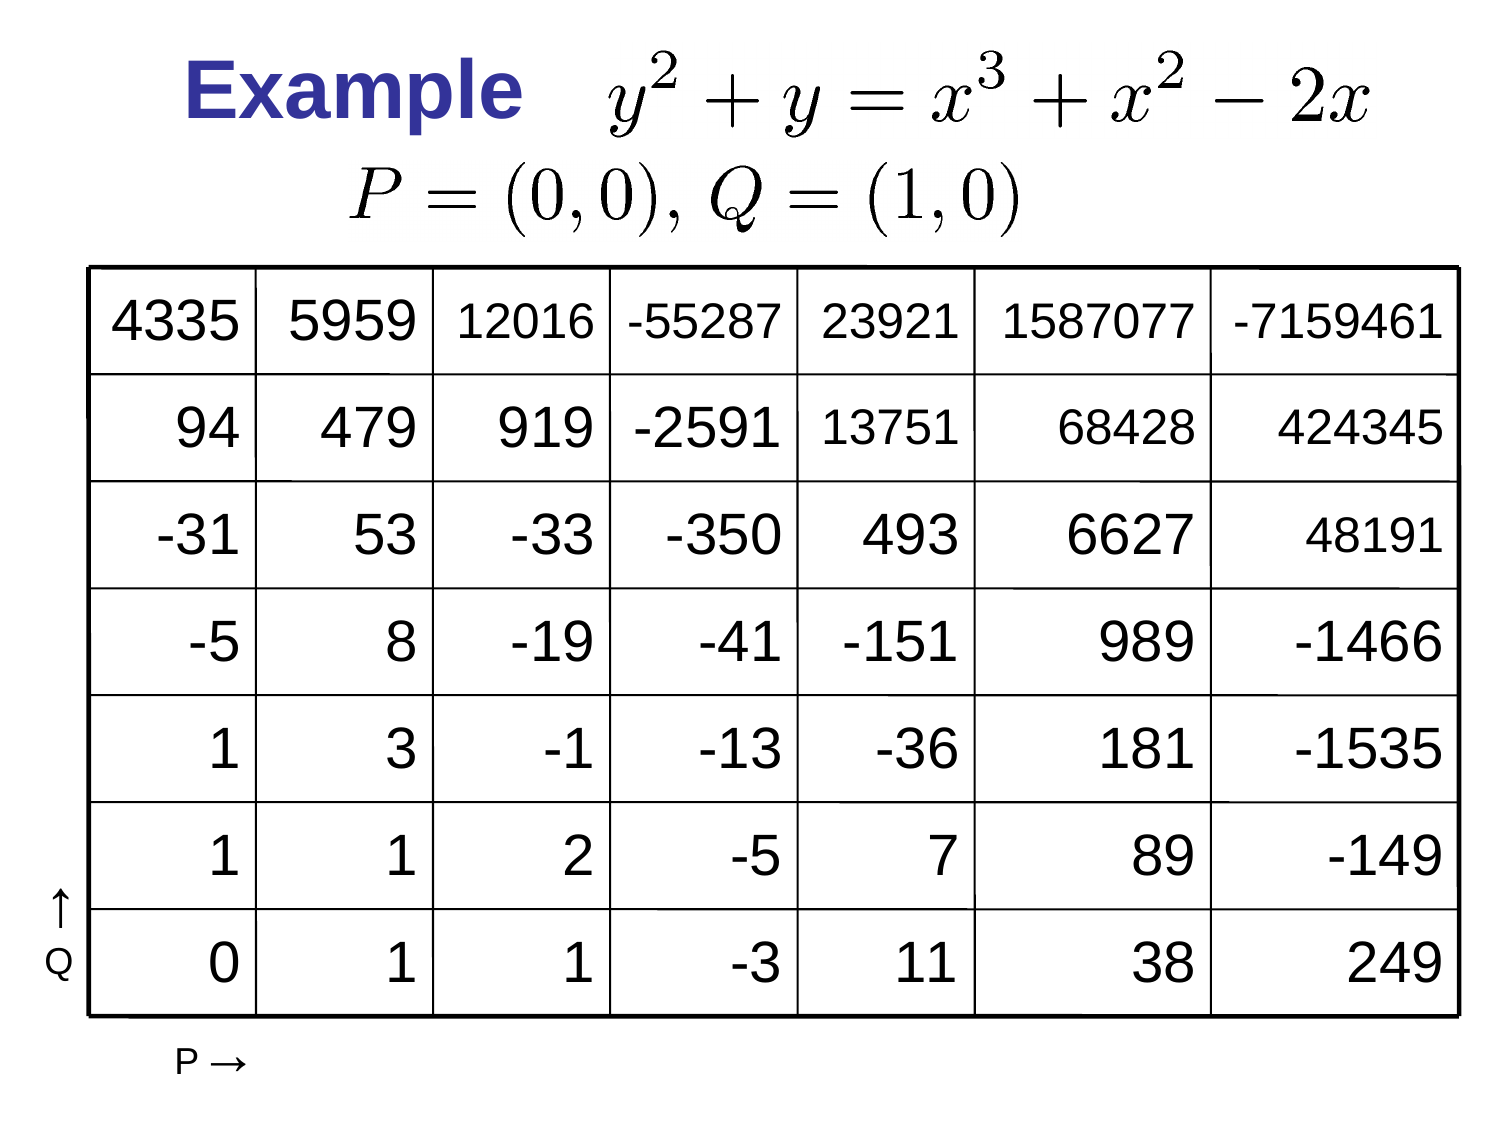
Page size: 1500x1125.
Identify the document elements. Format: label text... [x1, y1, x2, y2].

text_box 919 [434, 376, 608, 480]
text_box 3 [257, 697, 431, 801]
text_box 493 [799, 483, 973, 587]
text_box 1 [92, 697, 254, 801]
text_box -3 [612, 911, 796, 1013]
text_box ↑ Q [29, 857, 93, 991]
text_box 38 [976, 911, 1209, 1014]
text_box -13 [612, 697, 796, 801]
text_box -7159461 [1212, 270, 1456, 373]
text_box -5 [91, 590, 254, 694]
text_box 48191 [1212, 483, 1456, 587]
text_box 989 [976, 590, 1209, 694]
text_box -55287 [611, 270, 796, 373]
text_box 1 [257, 911, 432, 1013]
text_box 1587077 [976, 270, 1209, 373]
text_box 5959 [257, 270, 431, 373]
text_box -1 [434, 697, 609, 801]
text_box 8 [257, 590, 431, 694]
text_box 4335 [91, 270, 254, 373]
text_box 424345 [1212, 376, 1456, 480]
text_box -19 [434, 590, 609, 694]
text_box -151 [799, 590, 973, 694]
text_box P→ [159, 1014, 273, 1096]
text_box -36 [799, 697, 973, 801]
text_box 23921 [799, 270, 973, 373]
text_box 53 [257, 483, 431, 587]
text_box 1 [435, 911, 609, 1013]
text_box -1535 [1212, 697, 1456, 801]
text_box 249 [1212, 911, 1456, 1014]
text_box 89 [976, 804, 1209, 908]
text_box -1466 [1212, 590, 1456, 694]
text_box -33 [434, 483, 608, 587]
text_box 0 [92, 911, 254, 1013]
text_box -5 [612, 804, 796, 908]
text_box 2 [435, 804, 609, 908]
text_box -41 [612, 590, 796, 694]
text_box -350 [612, 483, 796, 587]
text_box -149 [1212, 804, 1456, 908]
text_box 479 [257, 376, 431, 480]
text_box 68428 [976, 376, 1209, 480]
text_box 181 [976, 697, 1209, 801]
text_box 1 [257, 804, 431, 908]
text_box 1 [92, 804, 254, 908]
picture [608, 42, 1377, 139]
picture [348, 160, 1022, 242]
text_box 11 [799, 911, 973, 1013]
text_box 7 [799, 804, 973, 908]
title Example [64, 30, 644, 149]
text_box 12016 [434, 270, 608, 373]
text_box 94 [91, 376, 254, 480]
text_box 13751 [799, 376, 973, 480]
text_box 6627 [976, 483, 1209, 587]
text_box -31 [91, 483, 254, 587]
text_box -2591 [611, 376, 796, 480]
